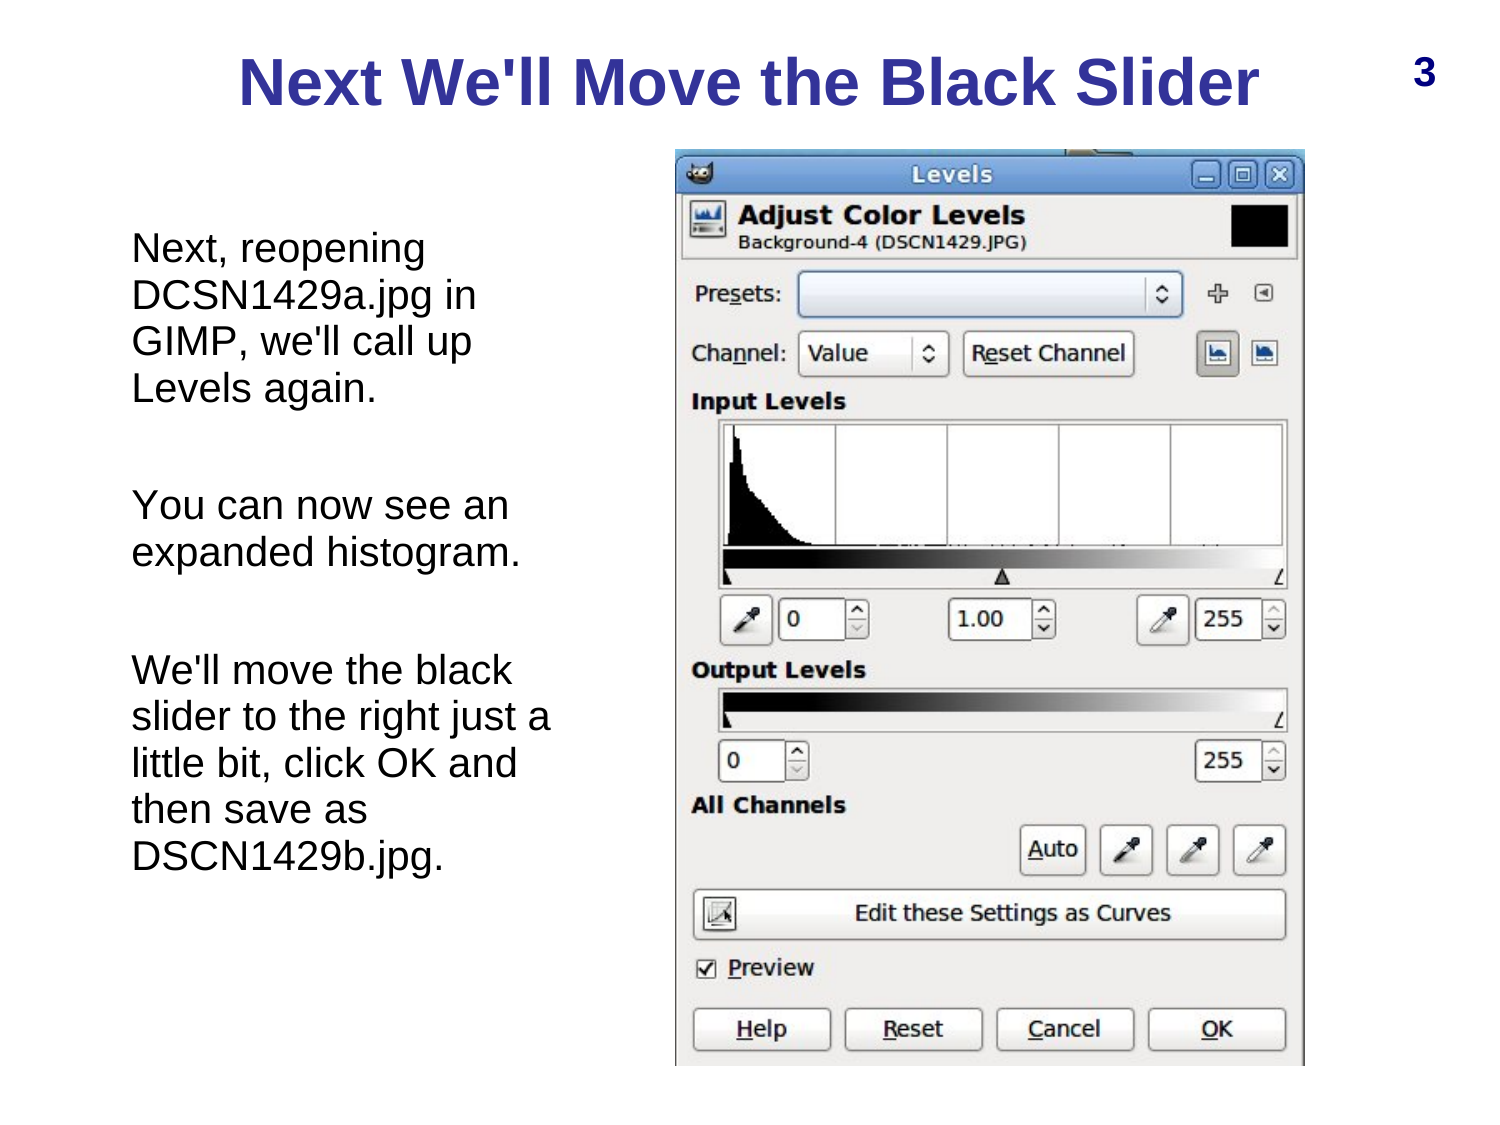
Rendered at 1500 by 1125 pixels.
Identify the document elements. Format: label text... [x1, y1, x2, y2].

text_box 3 [1387, 37, 1463, 103]
picture [675, 149, 1305, 1066]
title Next We'll Move the Black Slider [37, 45, 1463, 120]
list Next, reopening DCSN1429a.jpg in GIMP, we'll call up Levels again. You can now see an expanded histogram. We'll move the black slider to the right just a little bit, click OK and then save as DSCN1429b.jpg. [75, 224, 601, 880]
